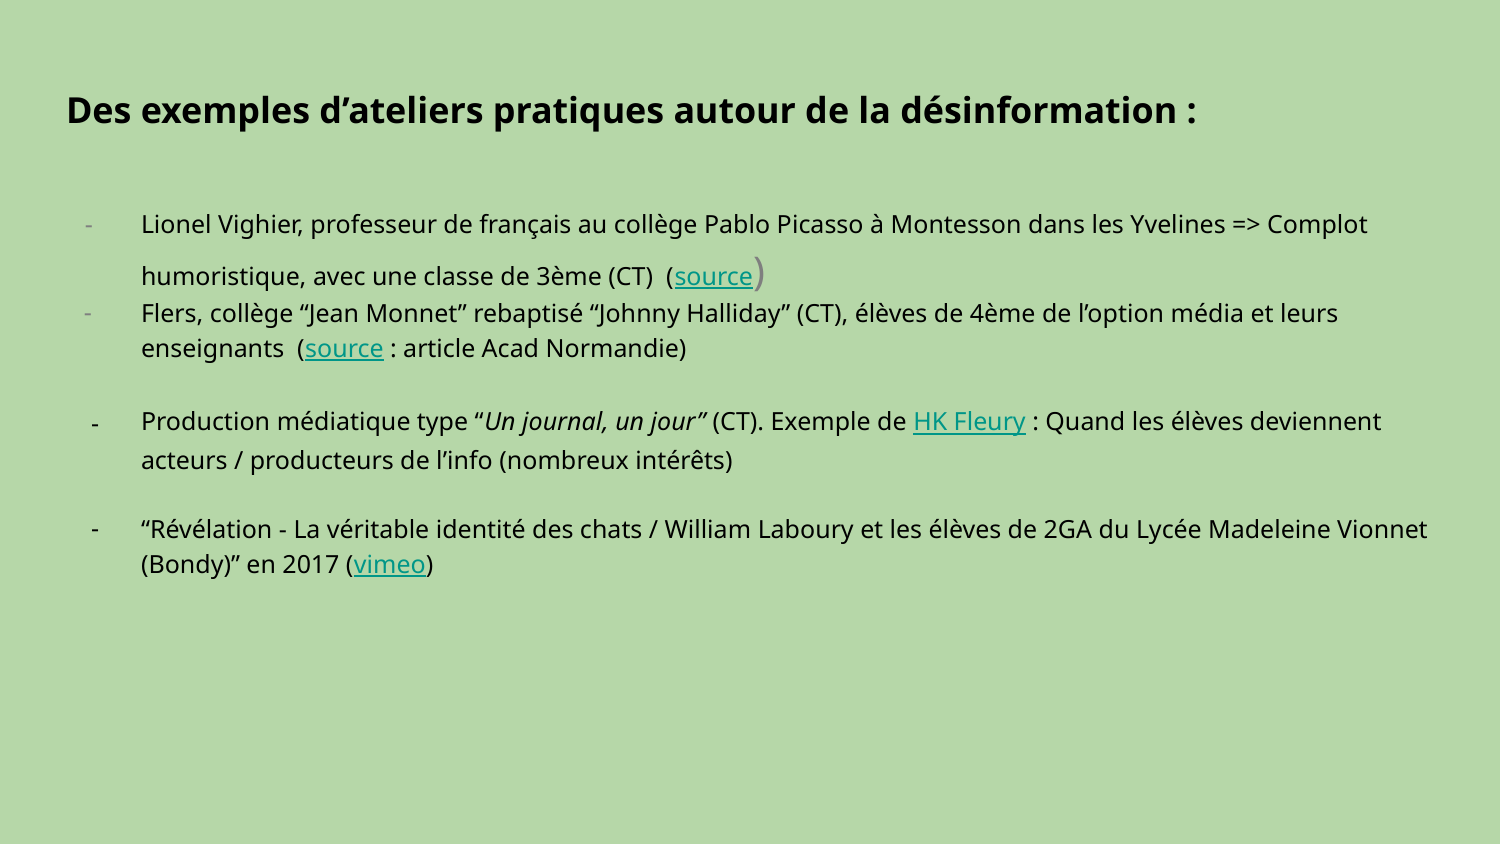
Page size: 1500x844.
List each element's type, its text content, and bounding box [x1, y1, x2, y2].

list Lionel Vighier, professeur de français au collège Pablo Picasso à Montesson dans les Yvelines => Complot humoristique, avec une classe de 3ème (CT) (source) Flers, collège “Jean Monnet” rebaptisé “Johnny Halliday” (CT), élèves de 4ème de l’option média et leurs enseignants (source : article Acad Normandie) Production médiatique type “Un journal, un jour” (CT). Exemple de HK Fleury : Quand les élèves deviennent acteurs / producteurs de l’info (nombreux intérêts) “Révélation - La véritable identité des chats / William Laboury et les élèves de 2GA du Lycée Madeleine Vionnet (Bondy)” en 2017 (vimeo) [51, 189, 1449, 750]
title Des exemples d’ateliers pratiques autour de la désinformation : [51, 72, 1449, 176]
